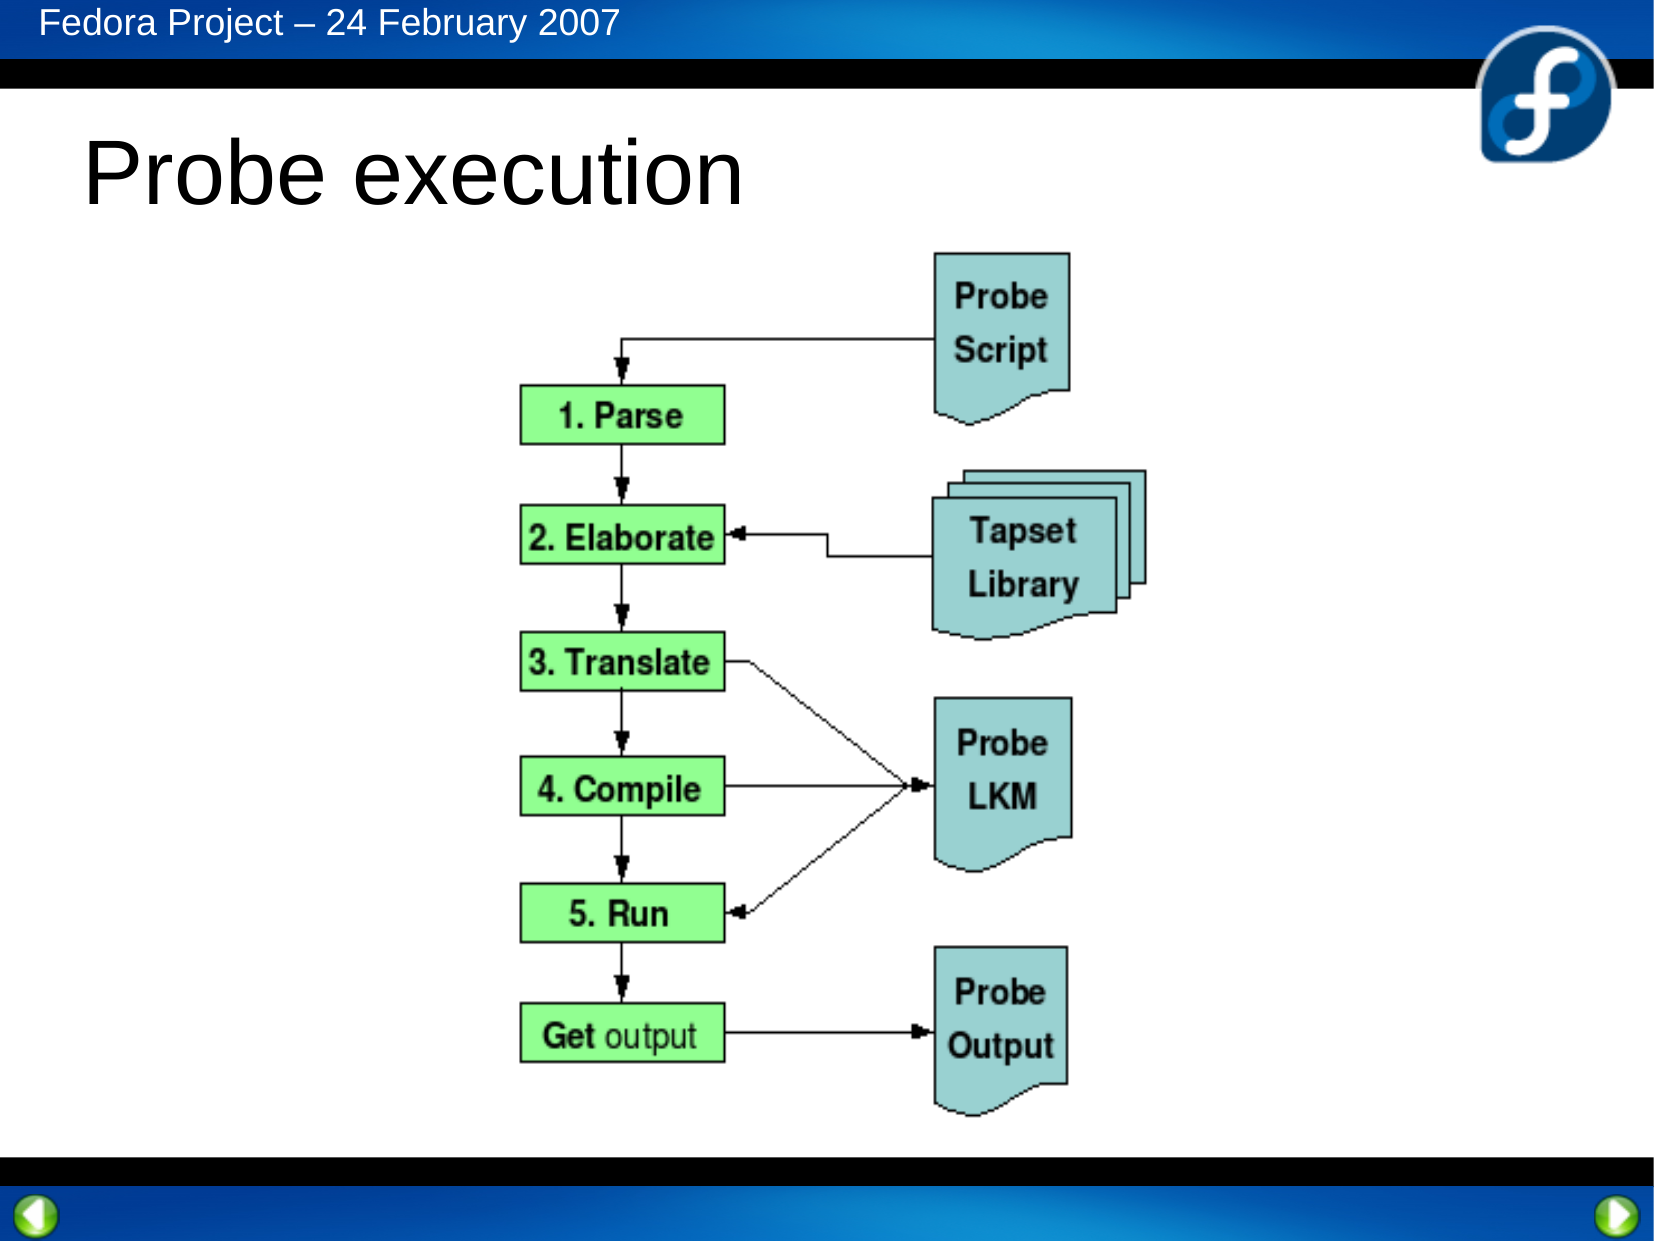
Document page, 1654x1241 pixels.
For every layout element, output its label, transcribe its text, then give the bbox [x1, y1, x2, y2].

picture [0, 0, 1654, 1137]
title Probe execution [82, 88, 1571, 257]
picture [0, 1186, 1654, 1241]
